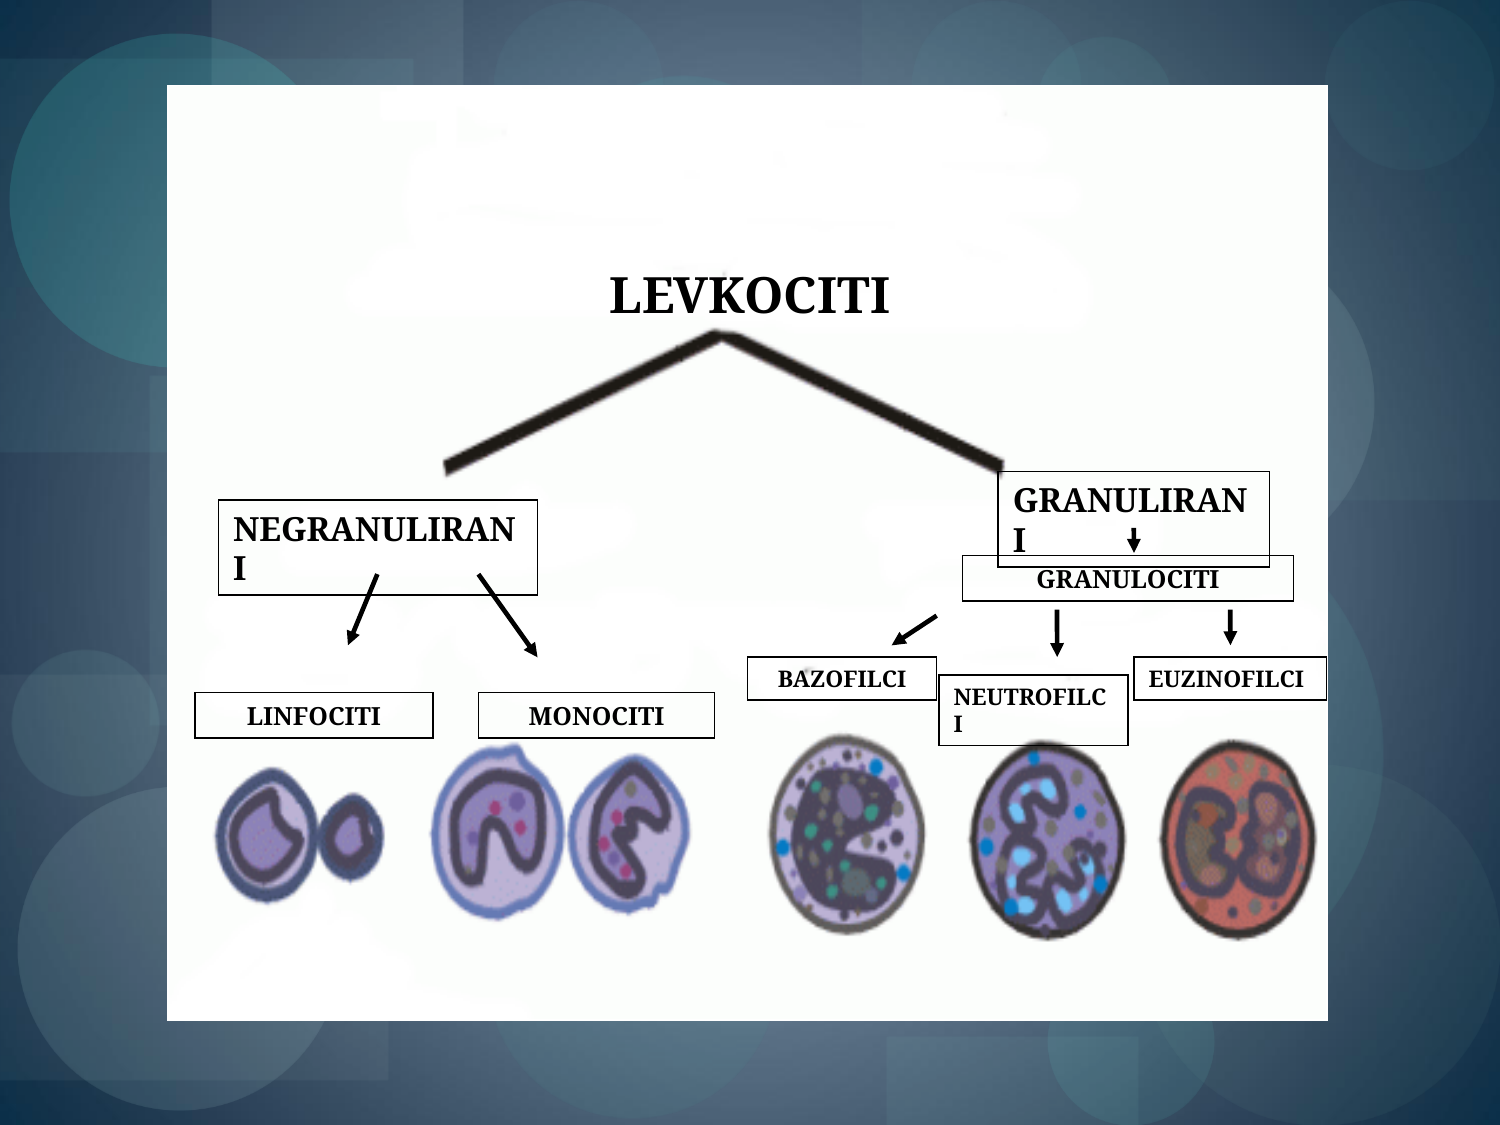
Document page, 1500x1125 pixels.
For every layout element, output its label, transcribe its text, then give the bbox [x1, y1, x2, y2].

text_box BAZOFILCI [747, 657, 937, 700]
text_box NEUTROFILCI [939, 674, 1128, 746]
text_box GRANULIRANI [998, 471, 1270, 555]
text_box LEVKOCITI [560, 255, 940, 331]
text_box GRANULOCITI [962, 555, 1294, 602]
picture [0, 0, 1500, 1125]
text_box LINFOCITI [194, 692, 434, 738]
text_box EUZINOFILCI [1133, 657, 1327, 700]
text_box MONOCITI [478, 692, 715, 738]
text_box NEGRANULIRANI [218, 499, 538, 596]
